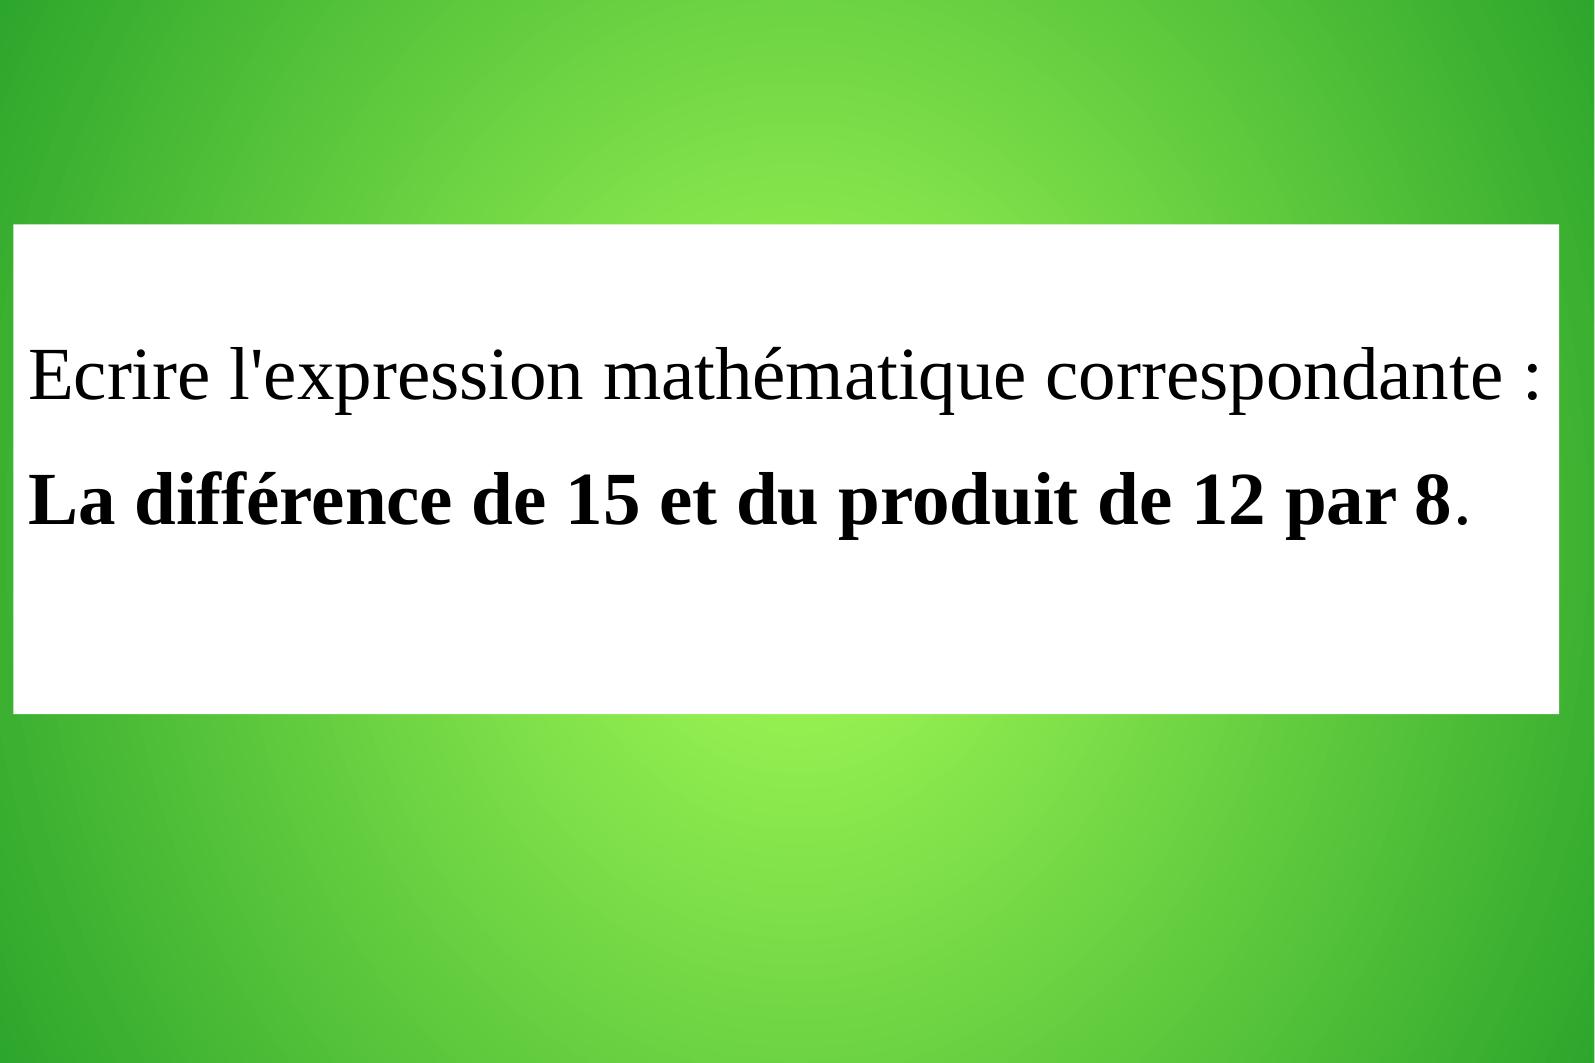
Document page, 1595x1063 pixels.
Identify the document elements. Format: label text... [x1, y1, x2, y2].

picture [0, 0, 1595, 1063]
text_box Ecrire l'expression mathématique correspondante : La différence de 15 et du produit de 12 par 8. [13, 224, 1560, 715]
